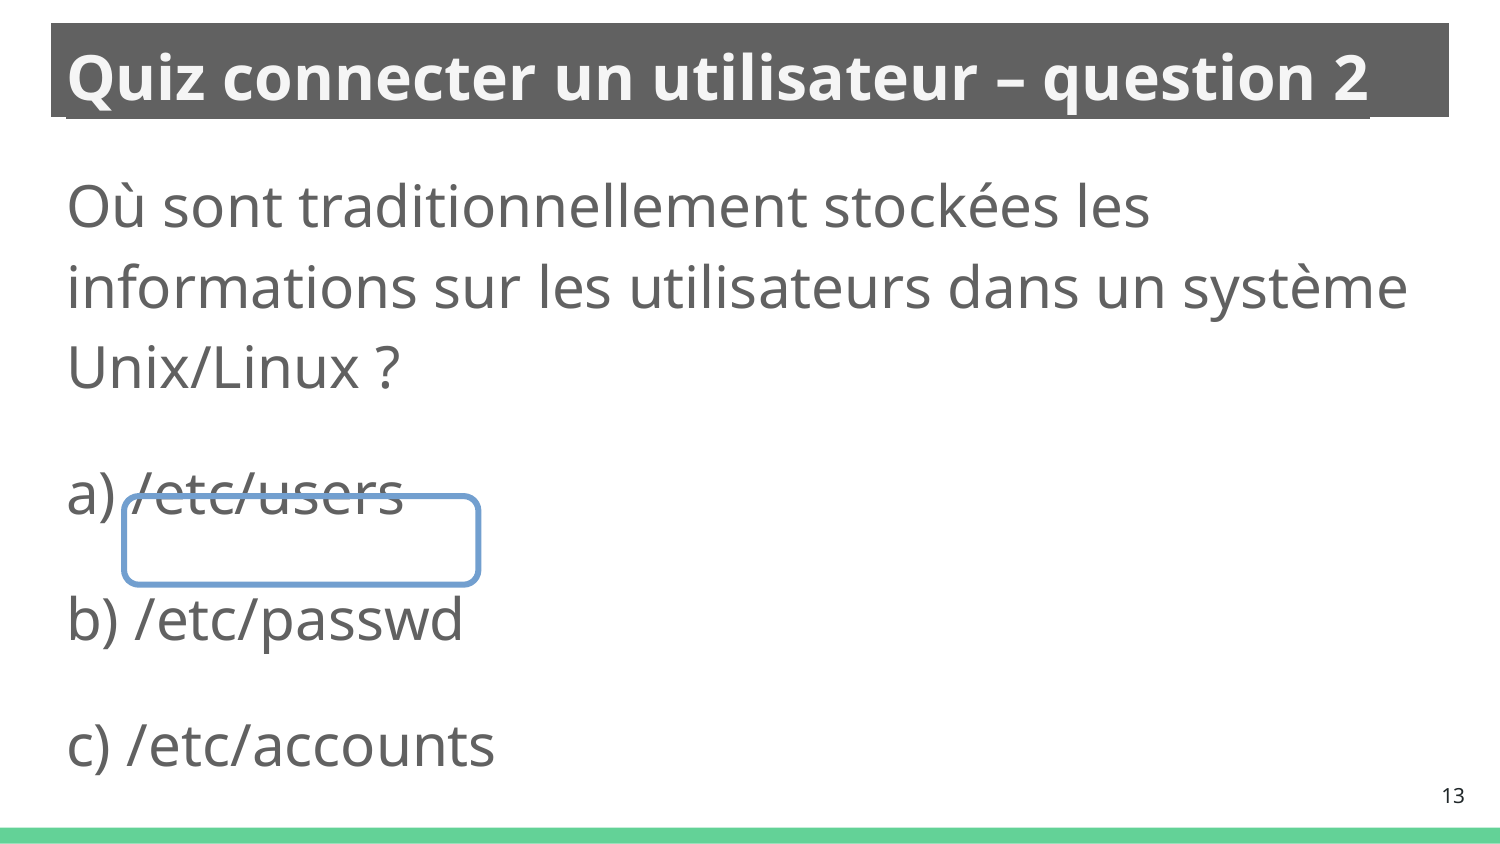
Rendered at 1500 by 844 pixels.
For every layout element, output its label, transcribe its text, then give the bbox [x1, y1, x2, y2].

title Quiz connecter un utilisateur – question 2 [51, 23, 1449, 117]
list Où sont traditionnellement stockées les informations sur les utilisateurs dans un système Unix/Linux ? a) /etc/users b) /etc/passwd c) /etc/accounts [51, 144, 1477, 714]
slide_number <numéro> [1389, 764, 1480, 830]
